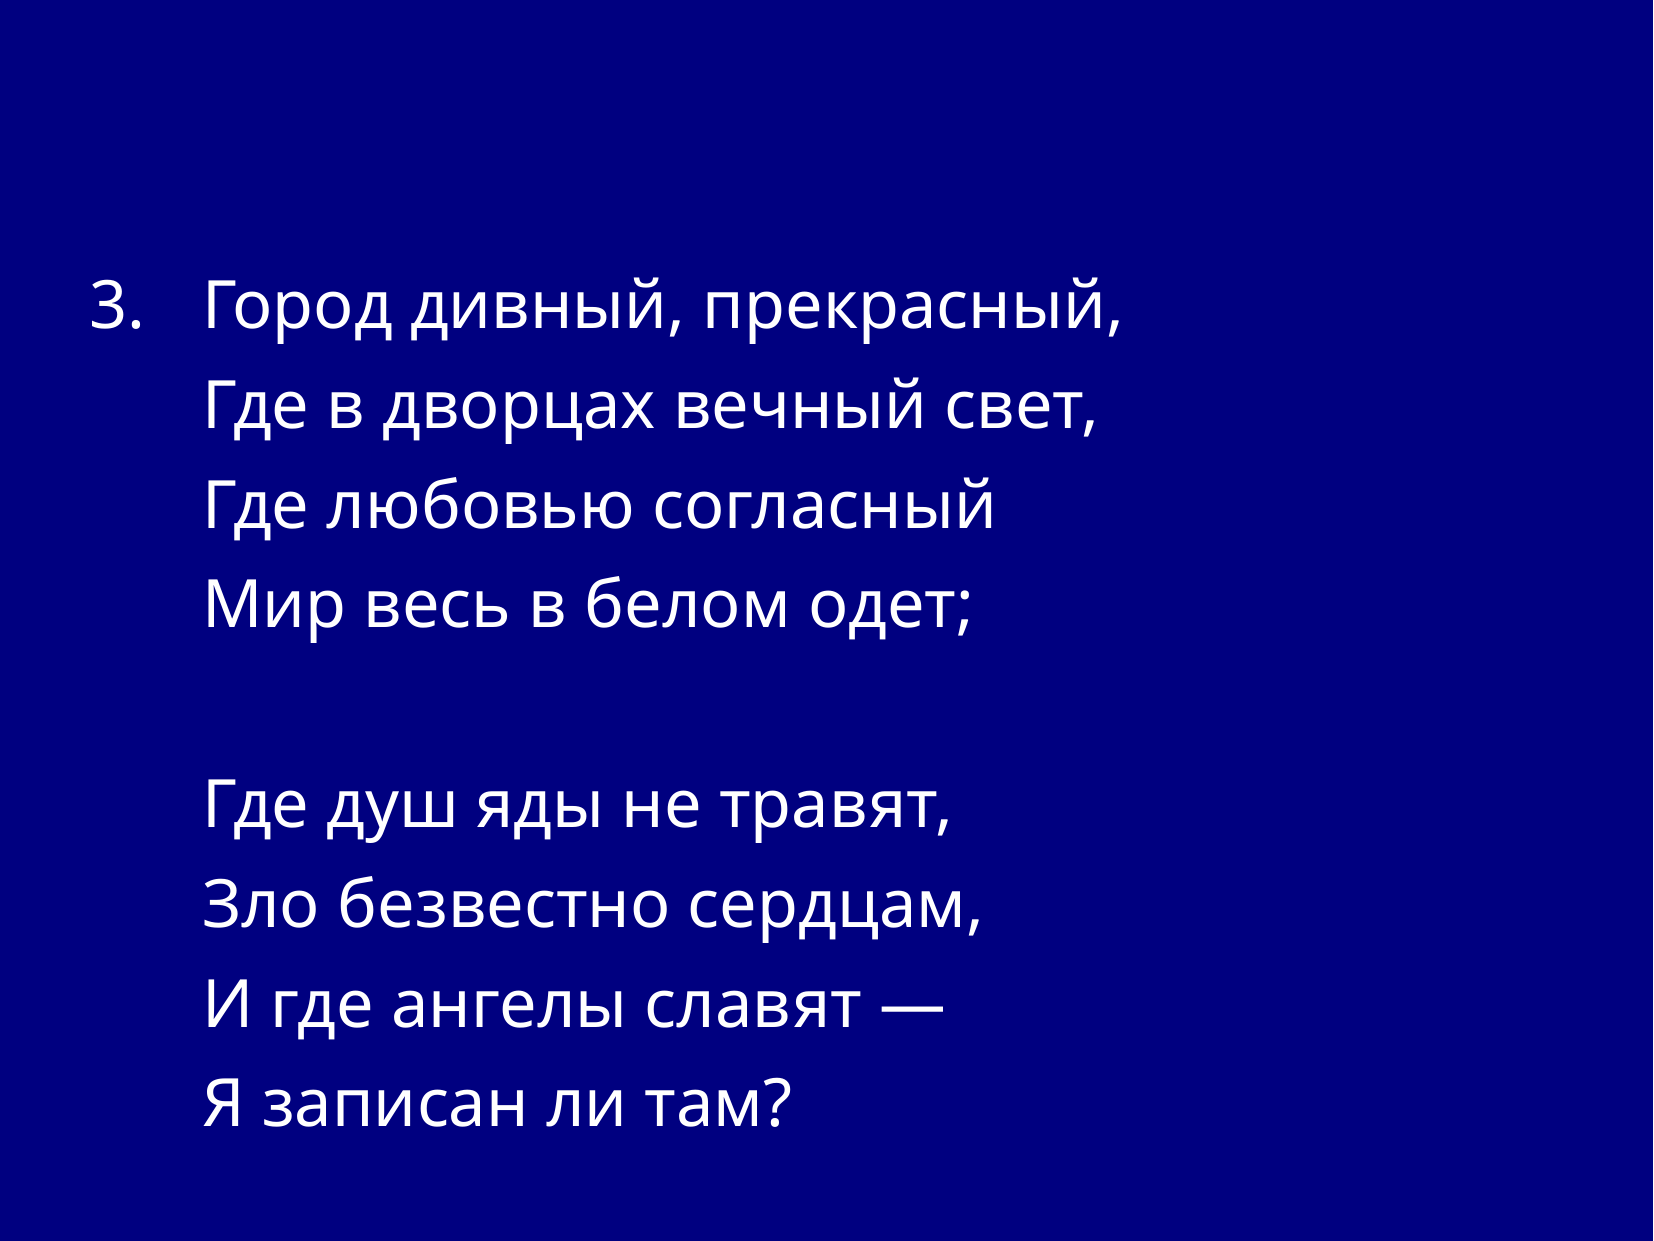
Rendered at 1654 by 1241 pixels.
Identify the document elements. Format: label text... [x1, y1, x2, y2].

text_box 3. Город дивный, прекрасный, Где в дворцах вечный свет, Где любовью согласный Мир весь в белом одет; Где душ яды не травят, Зло безвестно сердцам, И где ангелы славят — Я записан ли там? [75, 150, 1576, 1163]
